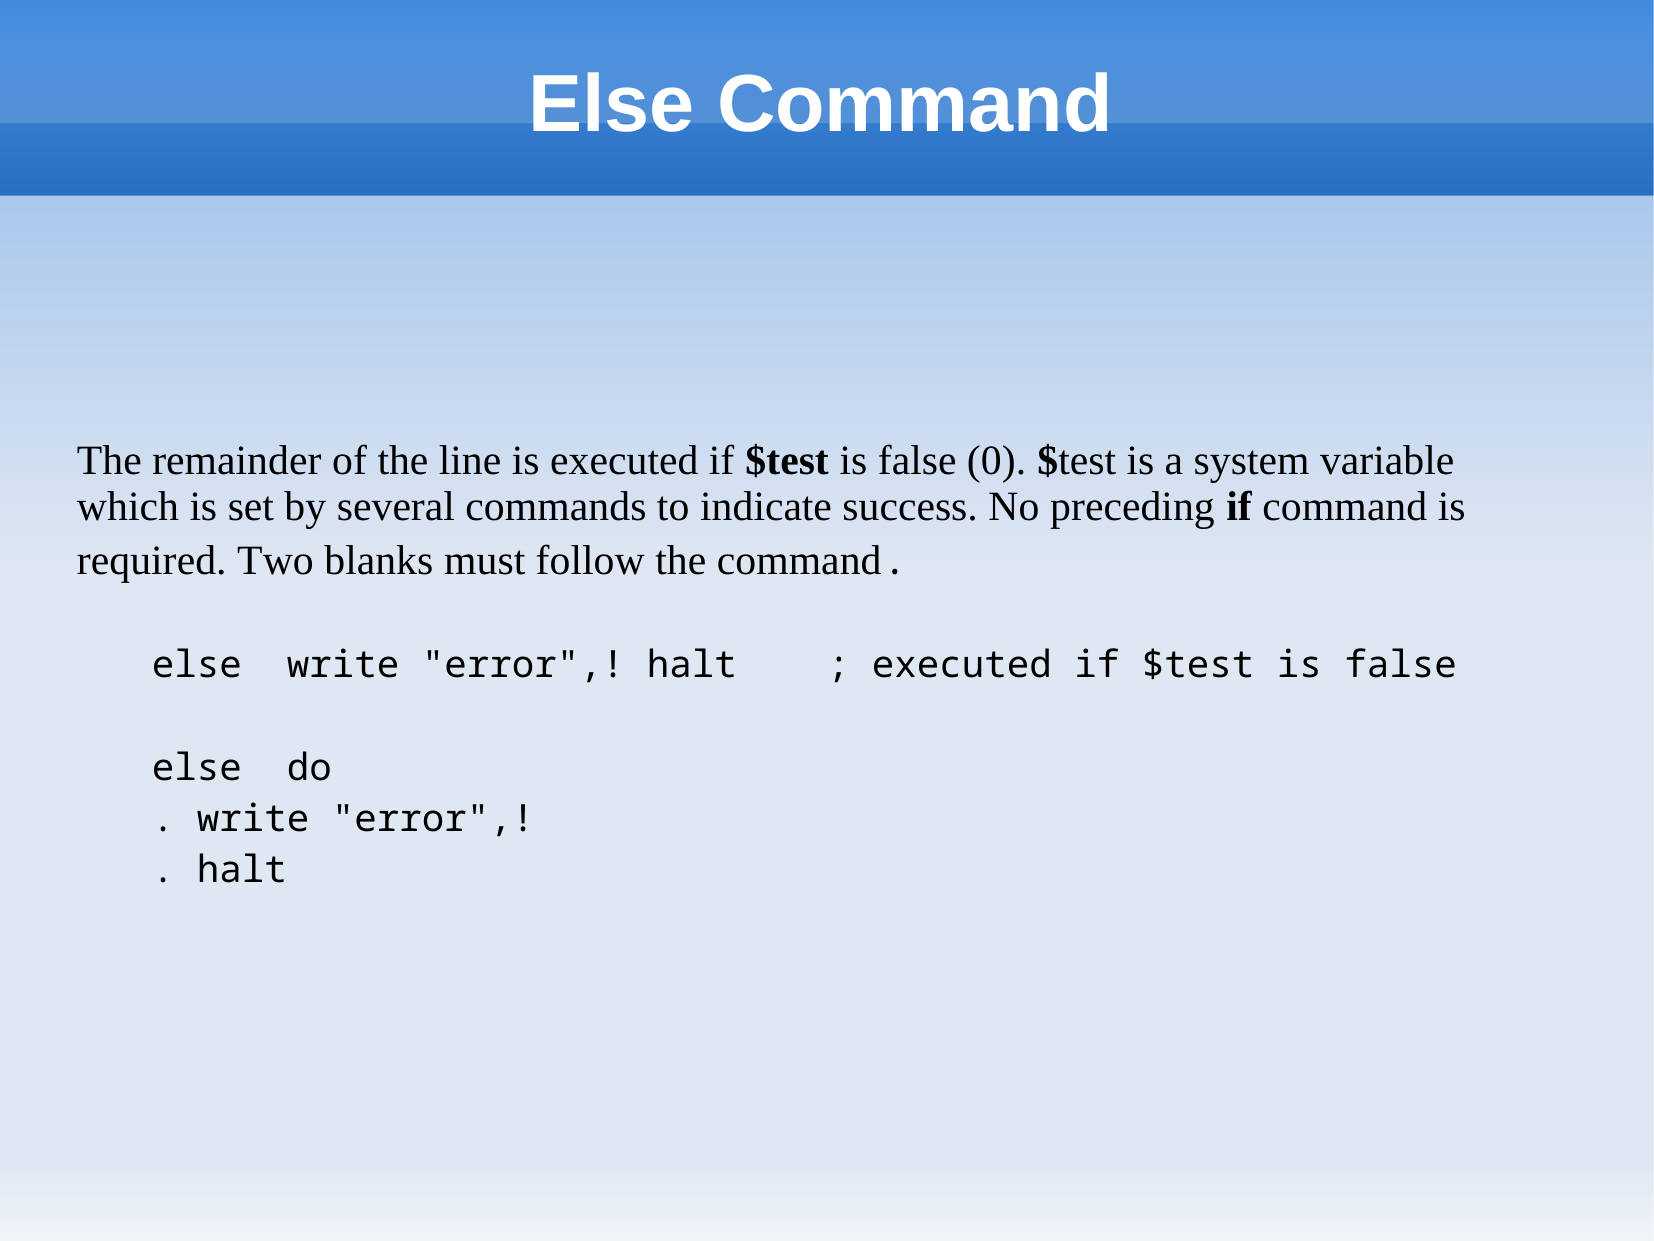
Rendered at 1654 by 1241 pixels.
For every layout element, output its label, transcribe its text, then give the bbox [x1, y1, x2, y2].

picture [0, 0, 1654, 1241]
title Else Command [76, 0, 1565, 208]
list The remainder of the line is executed if $test is false (0). $test is a system variable which is set by several commands to indicate success. No preceding if command is required. Two blanks must follow the command. else write "error",! halt ; executed if $test is false else do . write "error",! . halt [76, 278, 1565, 1097]
